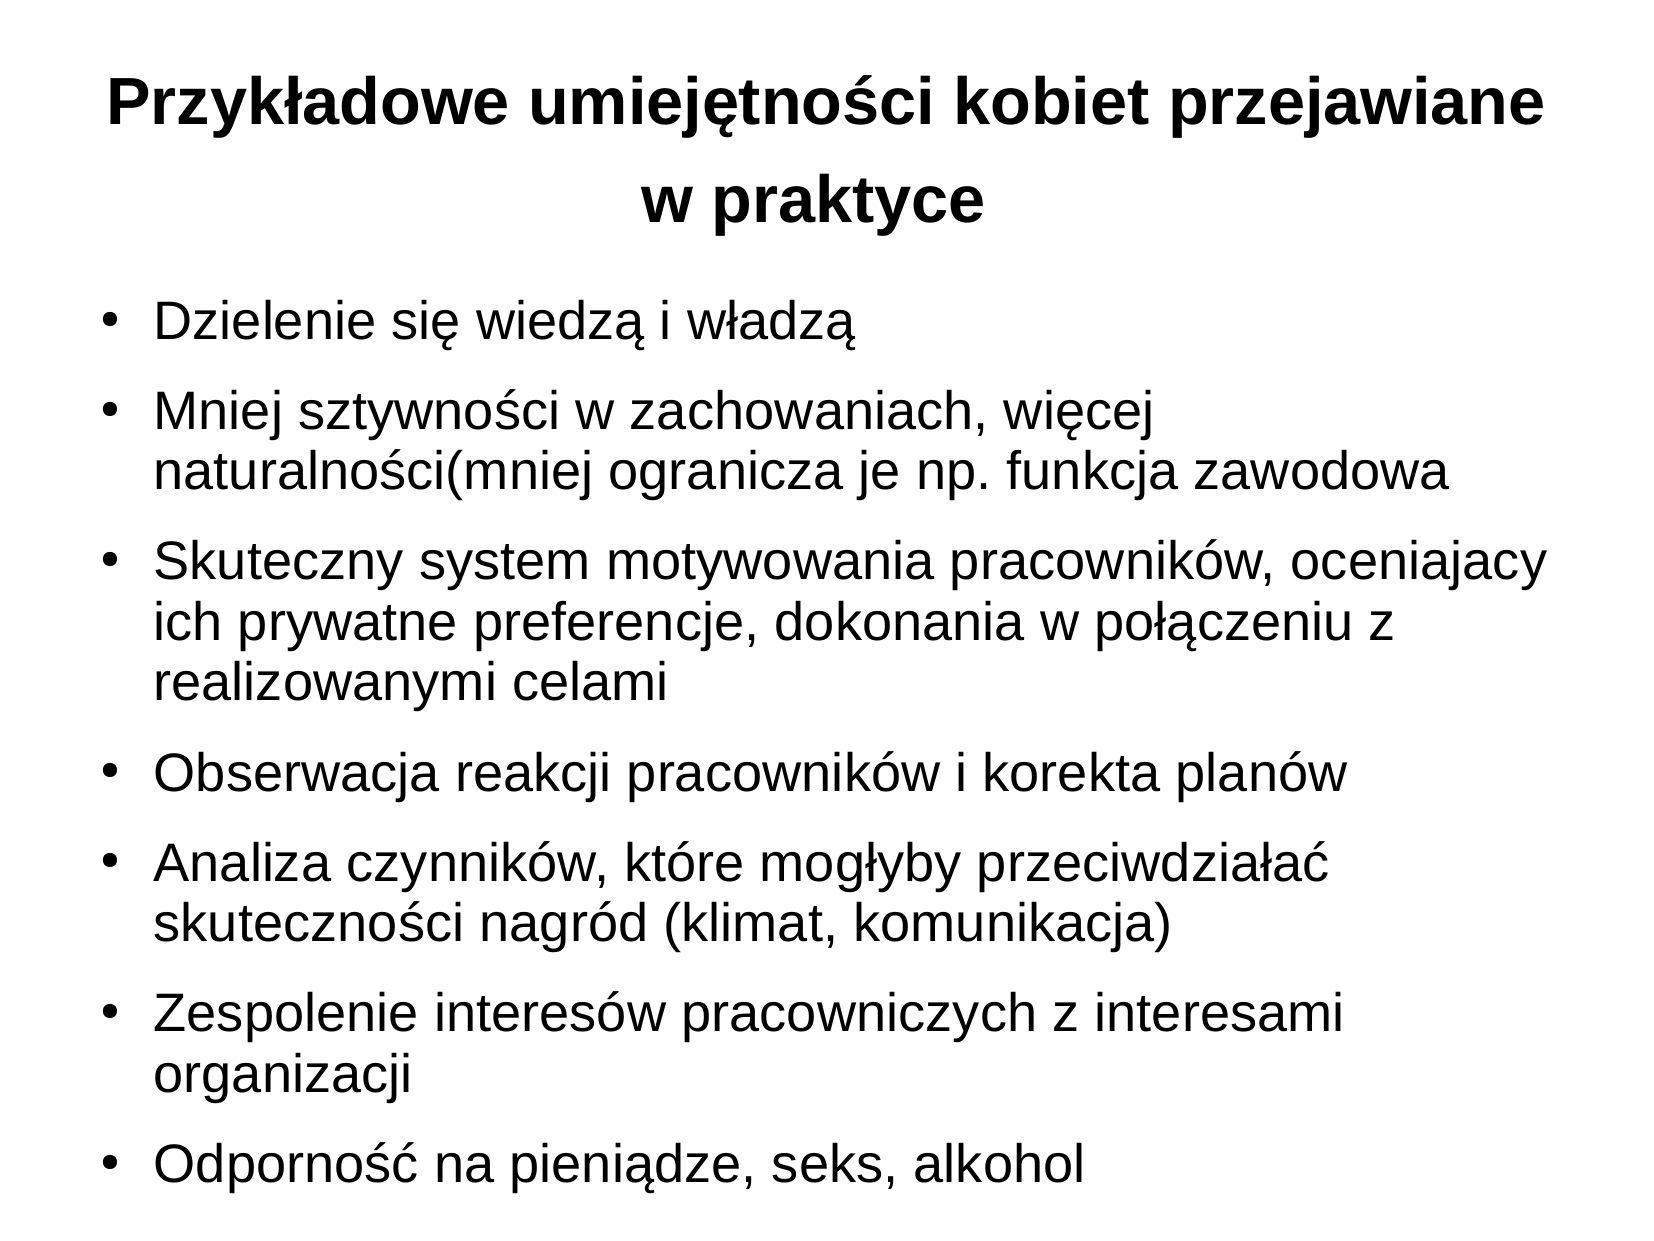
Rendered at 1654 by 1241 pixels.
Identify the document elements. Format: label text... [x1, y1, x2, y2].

title Przykładowe umiejętności kobiet przejawiane w praktyce [82, 49, 1571, 257]
list Dzielenie się wiedzą i władzą Mniej sztywności w zachowaniach, więcej naturalności(mniej ogranicza je np. funkcja zawodowa Skuteczny system motywowania pracowników, oceniajacy ich prywatne preferencje, dokonania w połączeniu z realizowanymi celami Obserwacja reakcji pracowników i korekta planów Analiza czynników, które mogłyby przeciwdziałać skuteczności nagród (klimat, komunikacja) Zespolenie interesów pracowniczych z interesami organizacji Odporność na pieniądze, seks, alkohol [82, 290, 1571, 1194]
